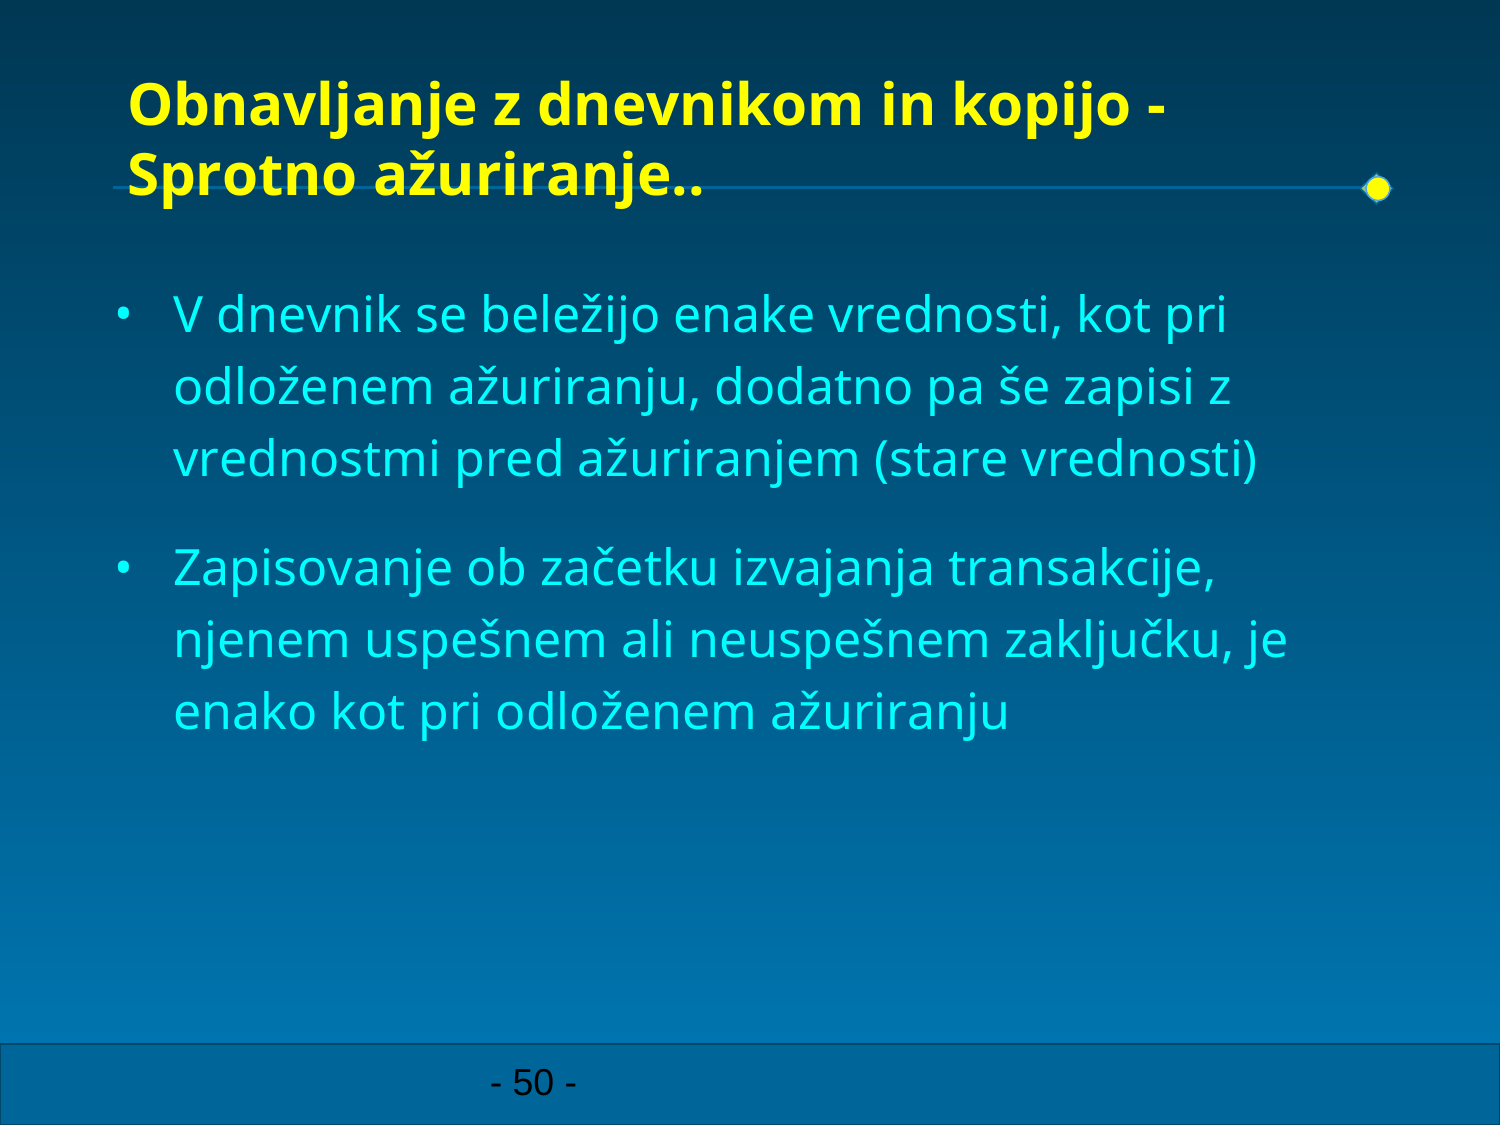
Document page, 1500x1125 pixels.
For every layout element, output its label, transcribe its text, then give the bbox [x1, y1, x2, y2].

title Obnavljanje z dnevnikom in kopijo - Sprotno ažuriranje.. [112, 59, 1388, 216]
list V dnevnik se beležijo enake vrednosti, kot pri odloženem ažuriranju, dodatno pa še zapisi z vrednostmi pred ažuriranjem (stare vrednosti) Zapisovanje ob začetku izvajanja transakcije, njenem uspešnem ali neuspešnem zaključku, je enako kot pri odloženem ažuriranju [99, 262, 1412, 1035]
